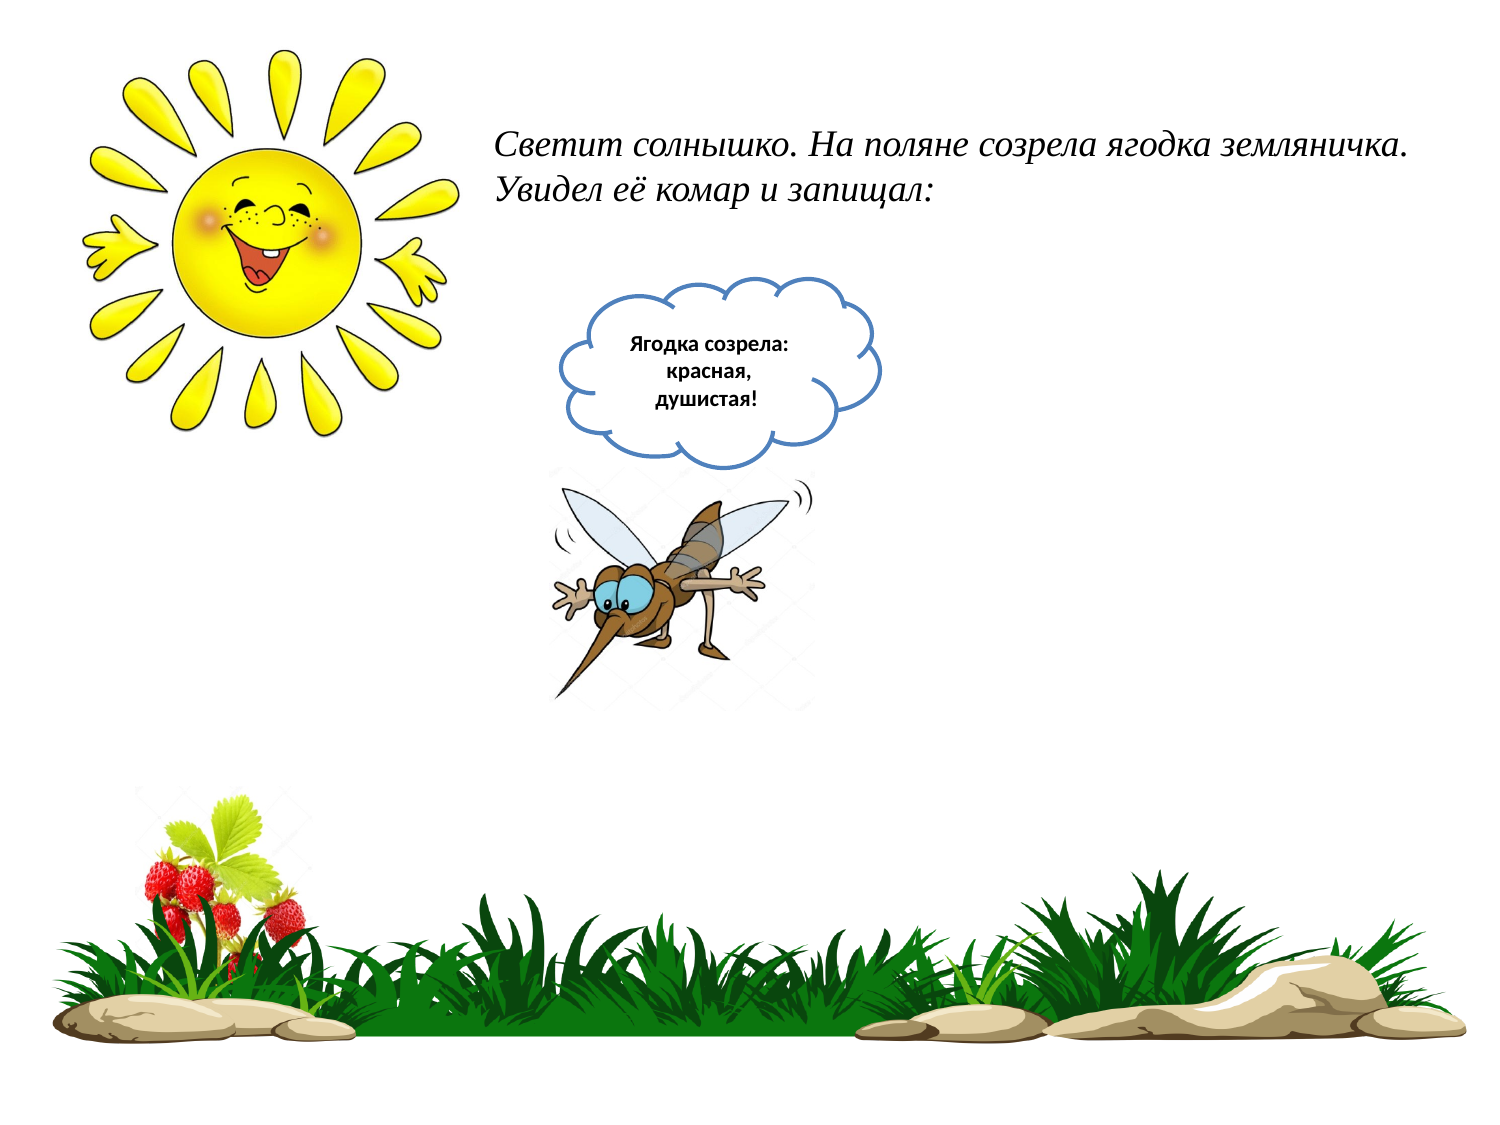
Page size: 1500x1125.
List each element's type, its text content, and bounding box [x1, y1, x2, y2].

text_box Ягодка созрела: красная, душистая! [560, 278, 880, 469]
picture [64, 42, 467, 445]
picture [549, 468, 815, 711]
text_box Светит солнышко. На поляне созрела ягодка земляничка. Увидел её комар и запищал: [478, 66, 1447, 261]
picture [29, 786, 1483, 1047]
